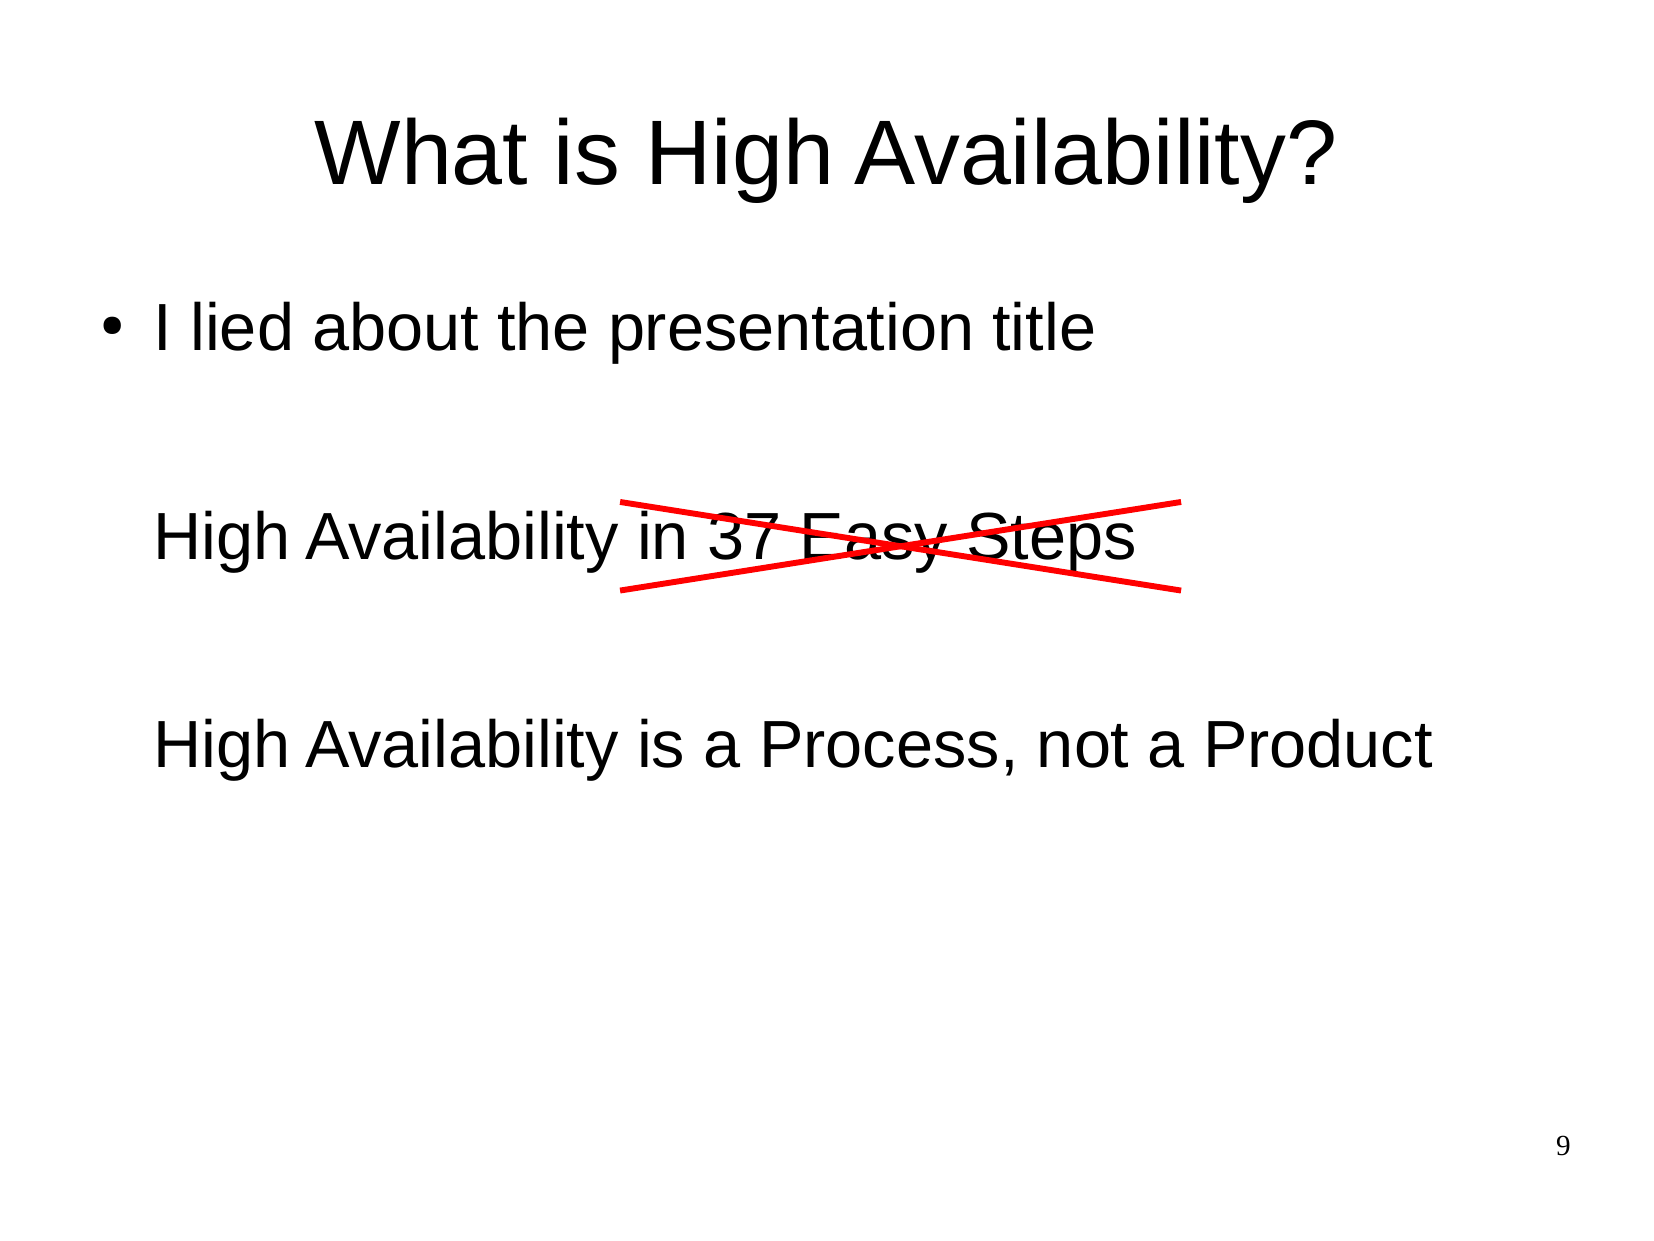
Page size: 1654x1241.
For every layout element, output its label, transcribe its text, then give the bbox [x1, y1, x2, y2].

list I lied about the presentation title High Availability in 37 Easy Steps High Availability is a Process, not a Product [82, 290, 1571, 1109]
title What is High Availability? [82, 49, 1571, 257]
